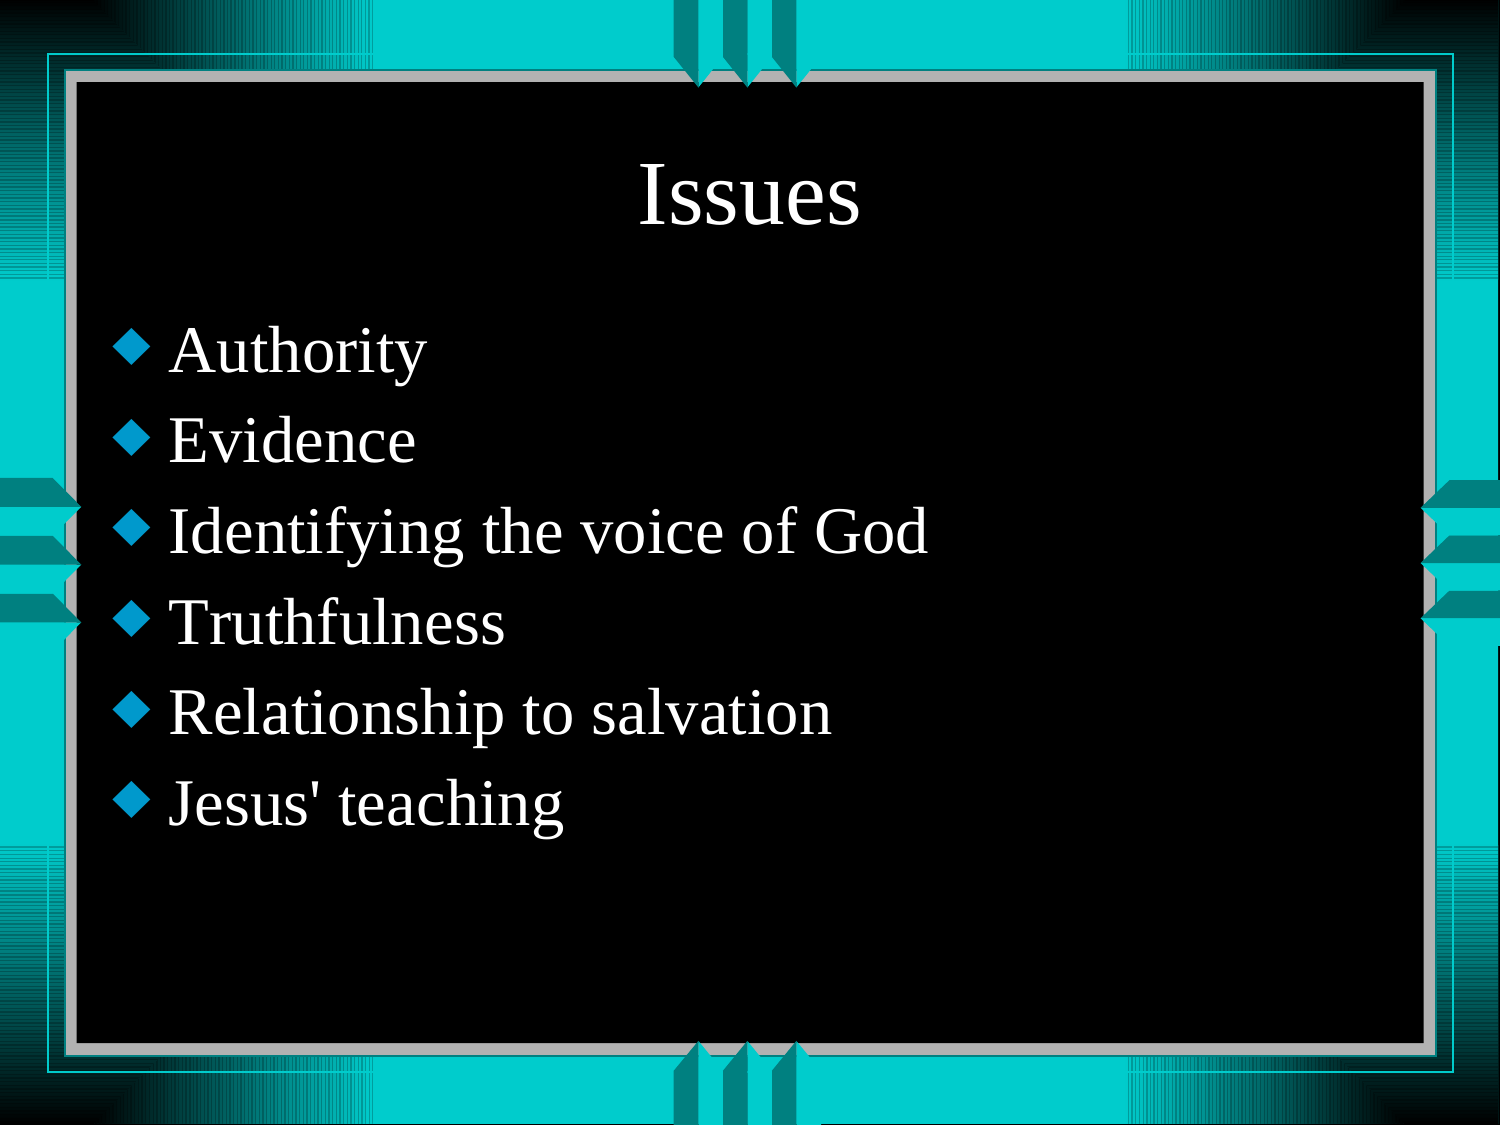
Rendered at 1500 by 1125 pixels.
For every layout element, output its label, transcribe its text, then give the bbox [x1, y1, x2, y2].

list Authority Evidence Identifying the voice of God Truthfulness Relationship to salvation Jesus' teaching [112, 312, 1388, 988]
title Issues [112, 99, 1388, 288]
